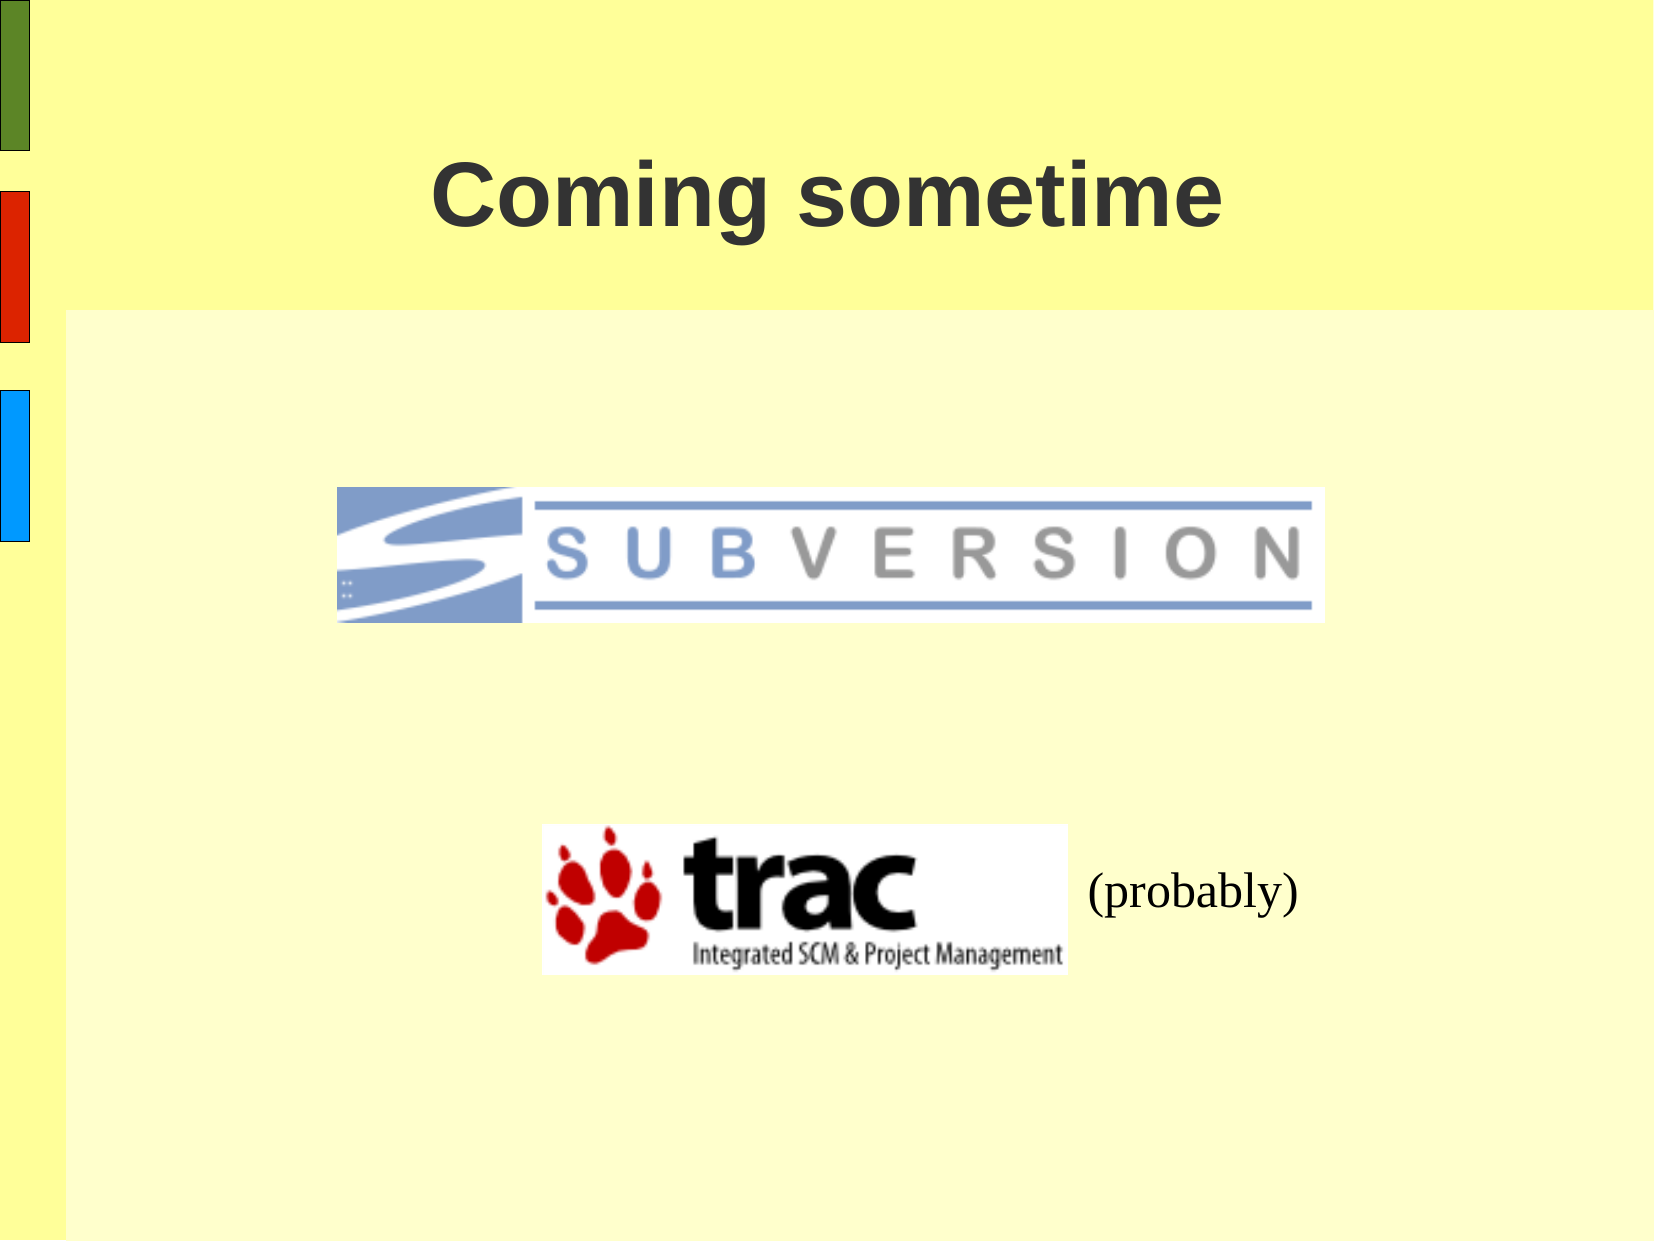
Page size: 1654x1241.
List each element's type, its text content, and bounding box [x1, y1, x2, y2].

picture [542, 824, 1068, 976]
picture [337, 487, 1325, 623]
text_box (probably) [1087, 862, 1501, 919]
title Coming sometime [121, 91, 1534, 299]
